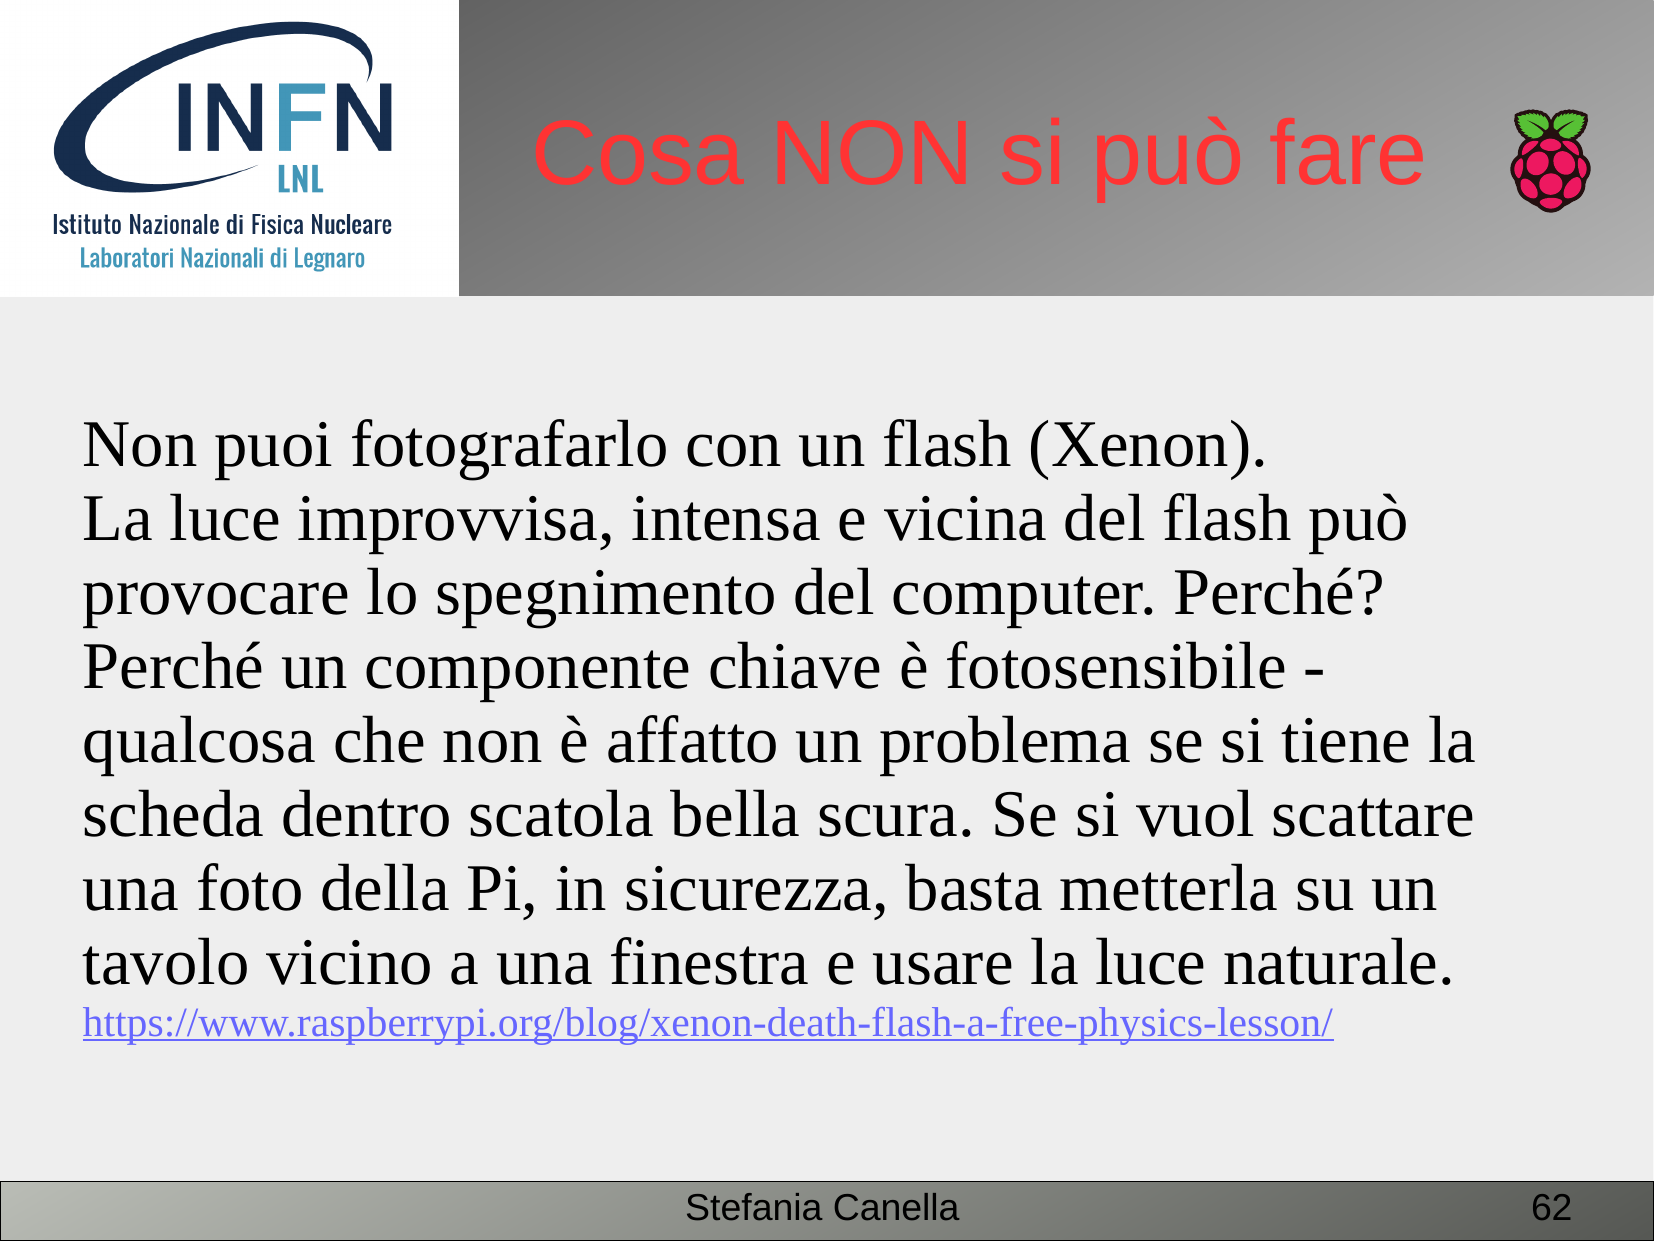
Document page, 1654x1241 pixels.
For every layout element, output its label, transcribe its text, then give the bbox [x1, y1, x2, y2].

text_box [0, 1181, 670, 1241]
title Cosa NON si può fare [459, 49, 1571, 257]
text_box 34 [1516, 1178, 1654, 1241]
text_box [459, 0, 1654, 296]
picture [0, 0, 459, 297]
text_box [984, 1181, 1516, 1241]
text_box Stefania Canella [670, 1178, 984, 1241]
subtitle Non puoi fotografarlo con un flash (Xenon). La luce improvvisa, intensa e vicina del flash può provocare lo spegnimento del computer. Perché? Perché un componente chiave è fotosensibile - qualcosa che non è affatto un problema se si tiene la scheda dentro scatola bella scura. Se si vuol scattare una foto della Pi, in sicurezza, basta metterla su un tavolo vicino a una finestra e usare la luce naturale. https://www.raspberrypi.org/blog/xenon-death-flash-a-free-physics-lesson/ [82, 377, 1571, 1075]
